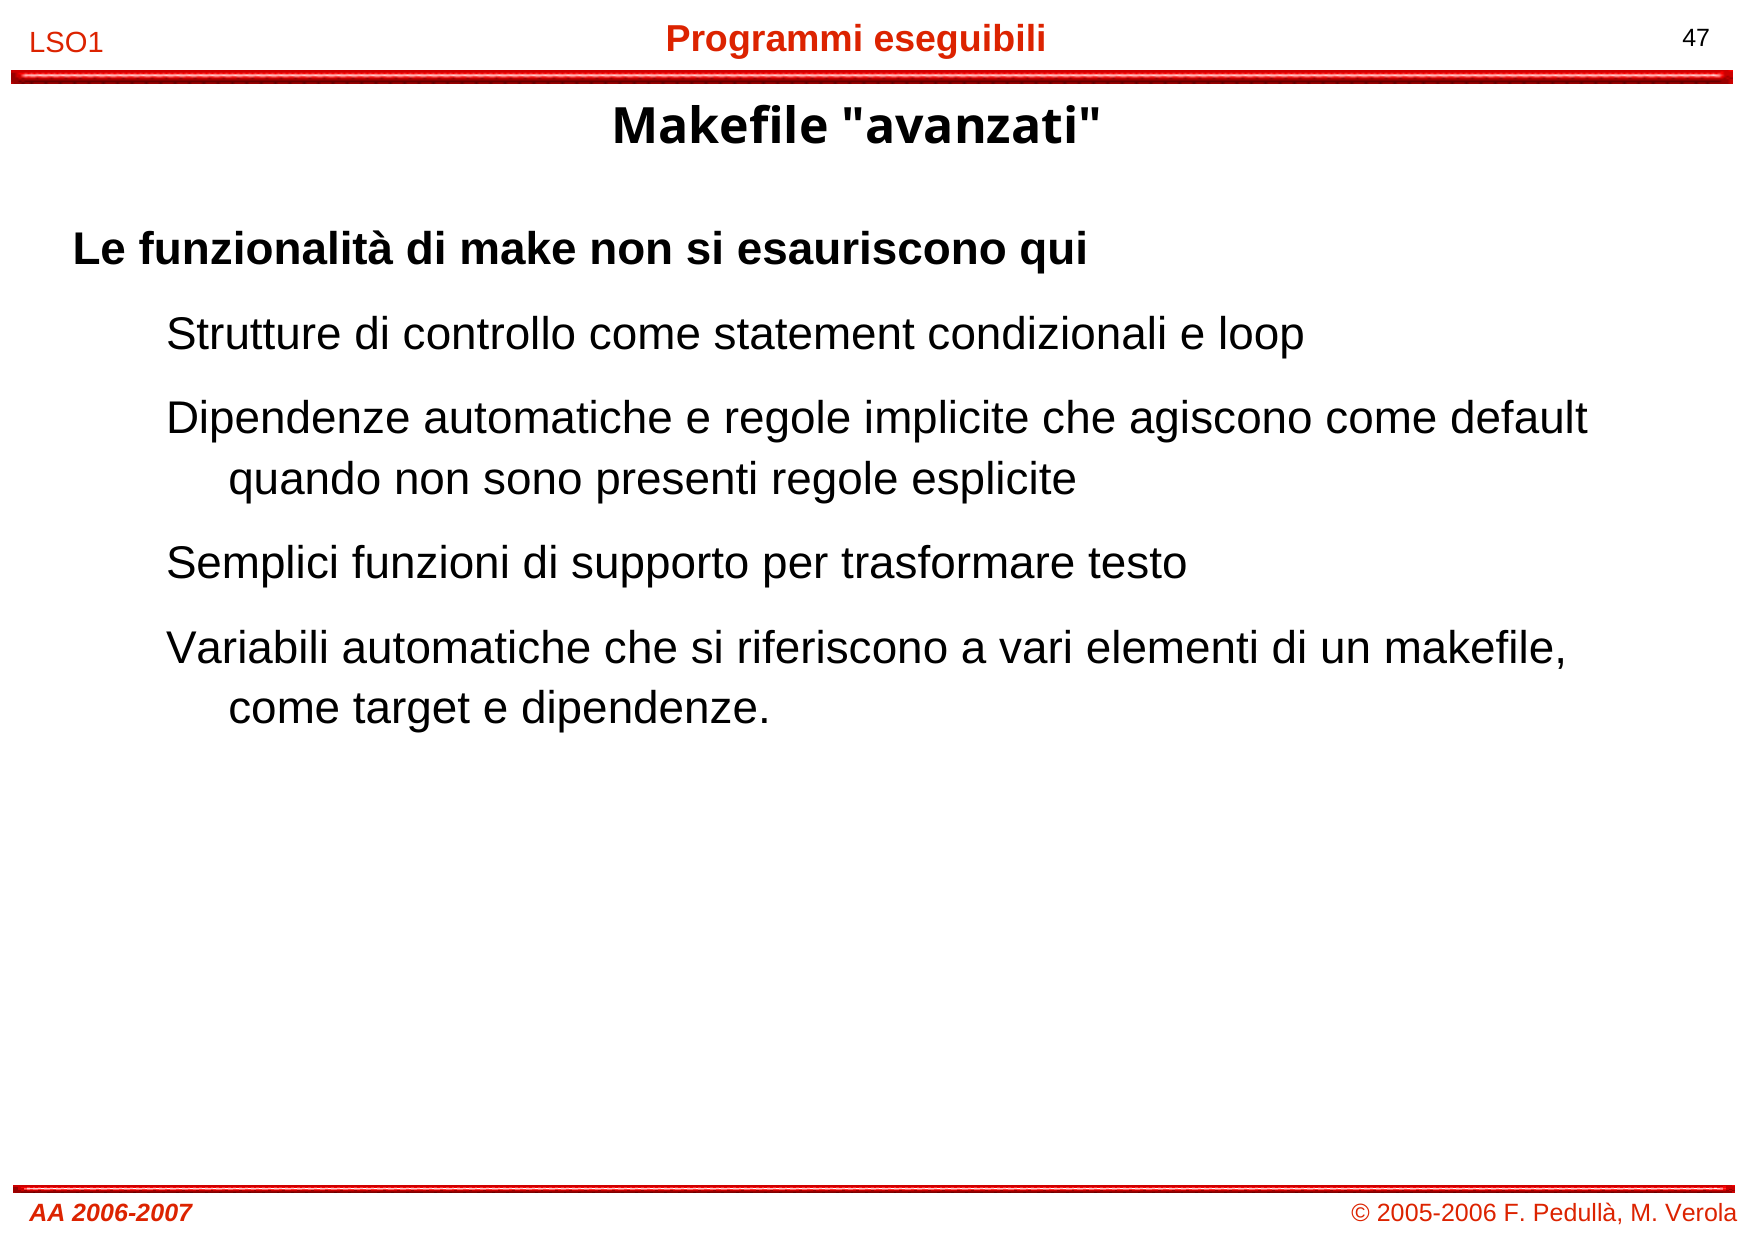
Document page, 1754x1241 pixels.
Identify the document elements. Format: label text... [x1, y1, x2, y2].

picture [11, 70, 594, 84]
picture [13, 1185, 1735, 1193]
title Makefile "avanzati" [594, 70, 1159, 182]
list Le funzionalità di make non si esauriscono qui Strutture di controllo come statement condizionali e loop Dipendenze automatiche e regole implicite che agiscono come default quando non sono presenti regole esplicite Semplici funzioni di supporto per trasformare testo Variabili automatiche che si riferiscono a vari elementi di un makefile, come target e dipendenze. [55, 211, 1693, 1042]
picture [1159, 70, 1733, 84]
